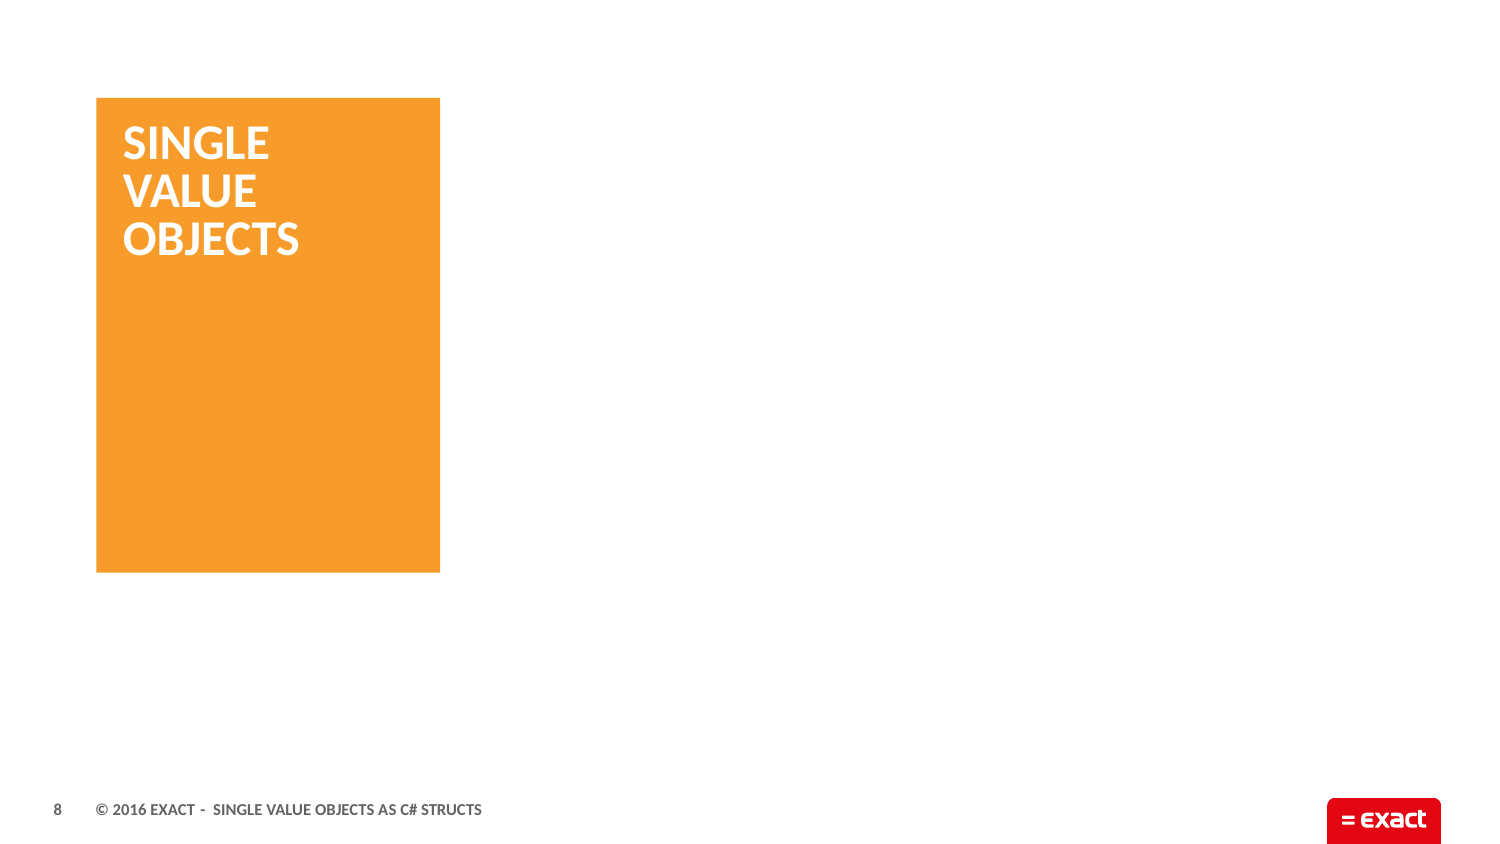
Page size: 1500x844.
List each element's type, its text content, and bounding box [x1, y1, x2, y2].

text_box - Single Value Objects as C# structs [185, 786, 826, 832]
text_box [38, 786, 96, 832]
title Single Value Objects [96, 97, 441, 573]
